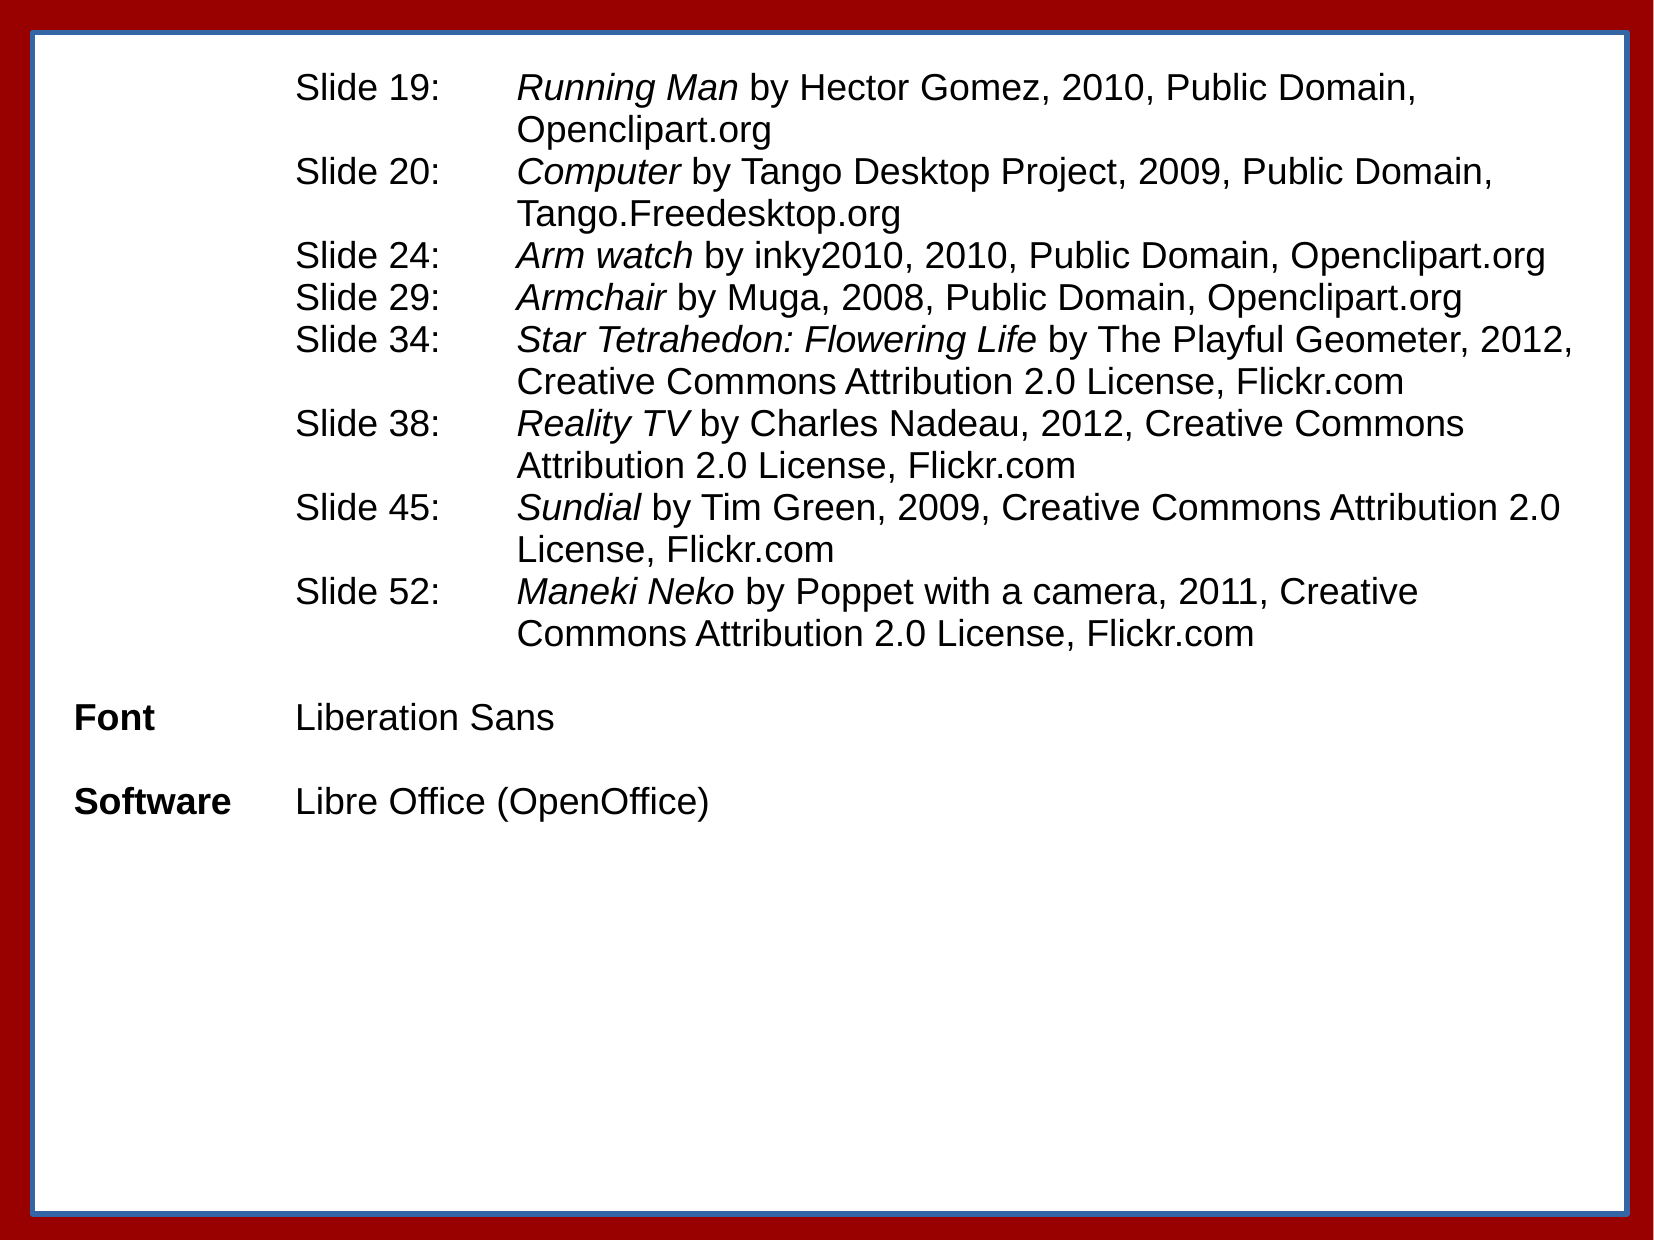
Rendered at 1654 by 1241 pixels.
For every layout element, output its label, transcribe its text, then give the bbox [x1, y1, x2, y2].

text_box Slide 19: Running Man by Hector Gomez, 2010, Public Domain, Openclipart.org Slide 20: Computer by Tango Desktop Project, 2009, Public Domain, Tango.Freedesktop.org Slide 24: Arm watch by inky2010, 2010, Public Domain, Openclipart.org Slide 29: Armchair by Muga, 2008, Public Domain, Openclipart.org Slide 34: Star Tetrahedon: Flowering Life by The Playful Geometer, 2012, Creative Commons Attribution 2.0 License, Flickr.com Slide 38: Reality TV by Charles Nadeau, 2012, Creative Commons Attribution 2.0 License, Flickr.com Slide 45: Sundial by Tim Green, 2009, Creative Commons Attribution 2.0 License, Flickr.com Slide 52: Maneki Neko by Poppet with a camera, 2011, Creative Commons Attribution 2.0 License, Flickr.com Font Liberation Sans Software Libre Office (OpenOffice) [59, 59, 1595, 830]
text_box [32, 32, 1627, 1214]
